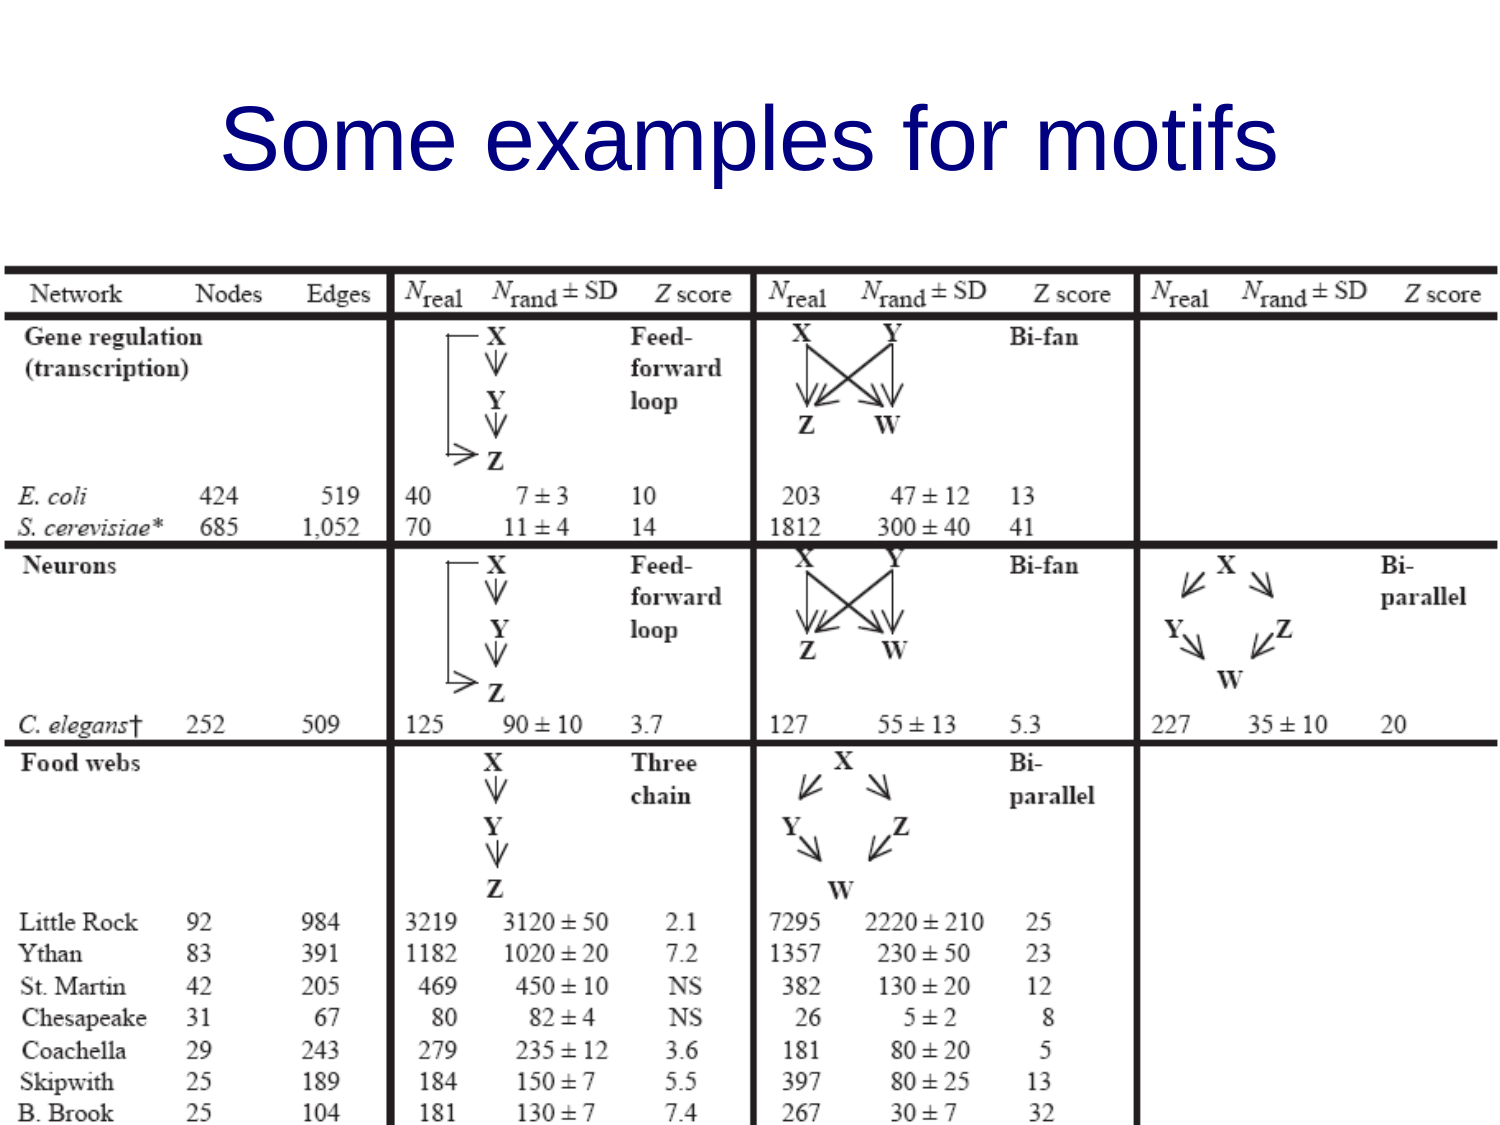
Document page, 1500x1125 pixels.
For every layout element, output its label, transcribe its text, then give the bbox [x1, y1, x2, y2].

title Some examples for motifs [74, 44, 1425, 233]
picture [0, 263, 1500, 1125]
